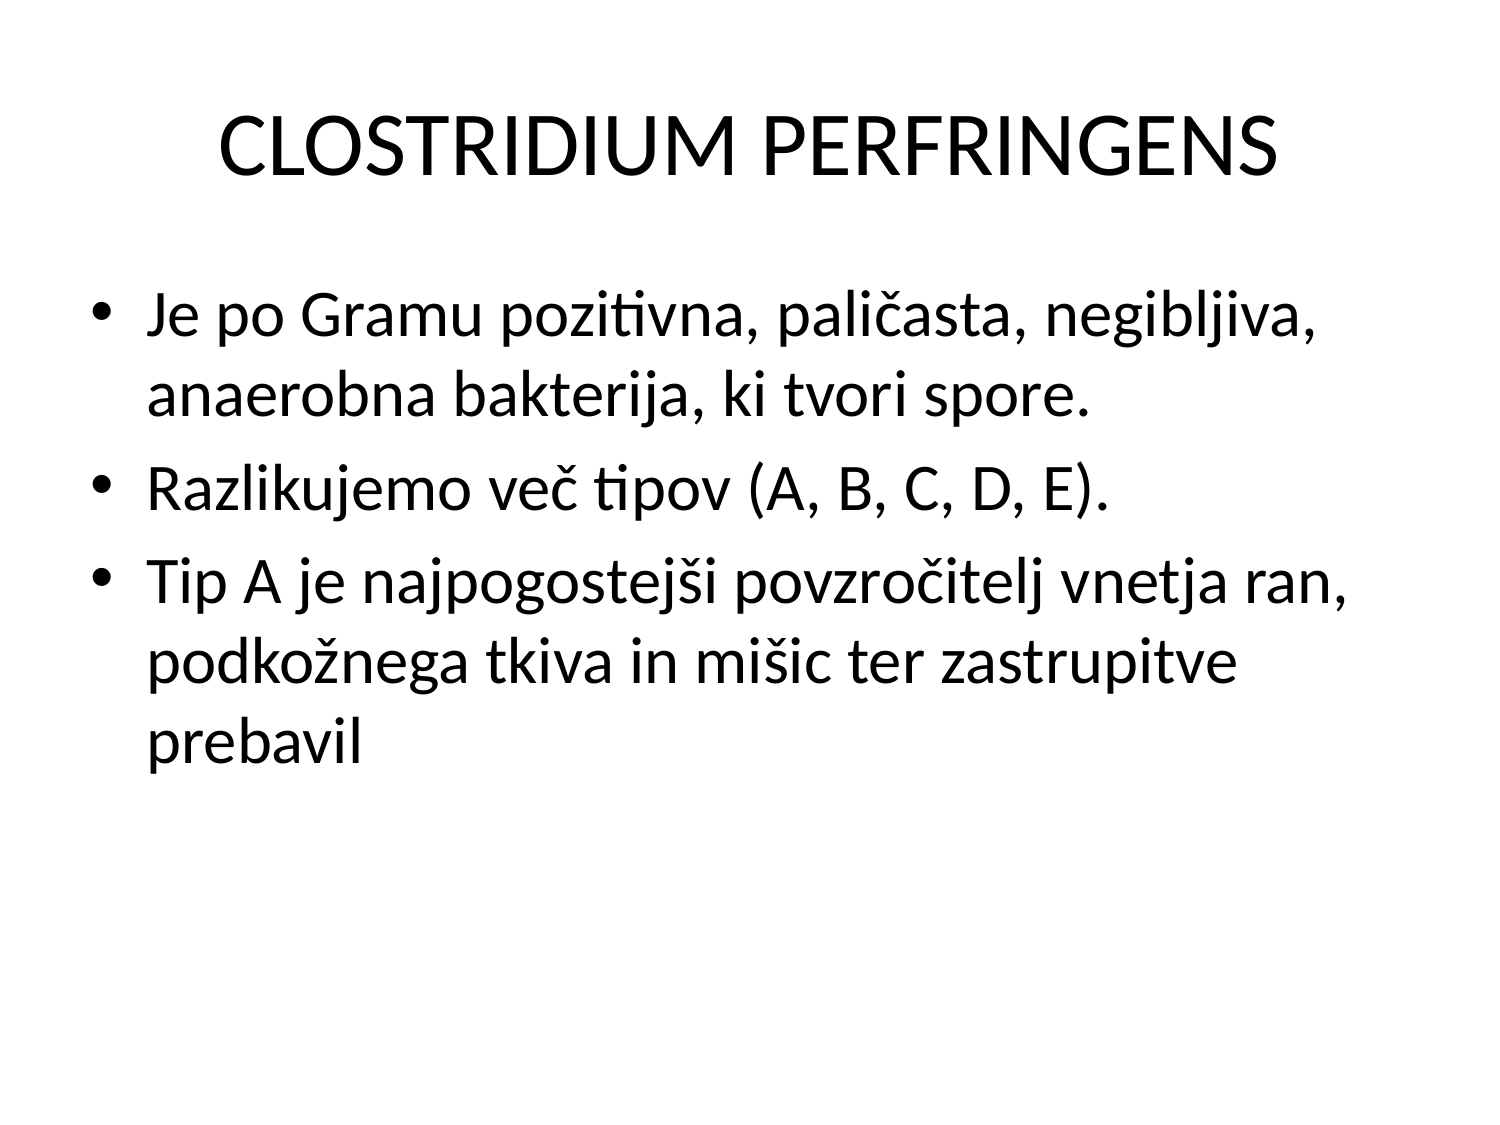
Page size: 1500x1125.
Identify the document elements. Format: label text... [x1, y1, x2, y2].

title CLOSTRIDIUM PERFRINGENS [75, 45, 1425, 233]
list Je po Gramu pozitivna, paličasta, negibljiva, anaerobna bakterija, ki tvori spore. Razlikujemo več tipov (A, B, C, D, E). Tip A je najpogostejši povzročitelj vnetja ran, podkožnega tkiva in mišic ter zastrupitve prebavil [75, 262, 1425, 1005]
